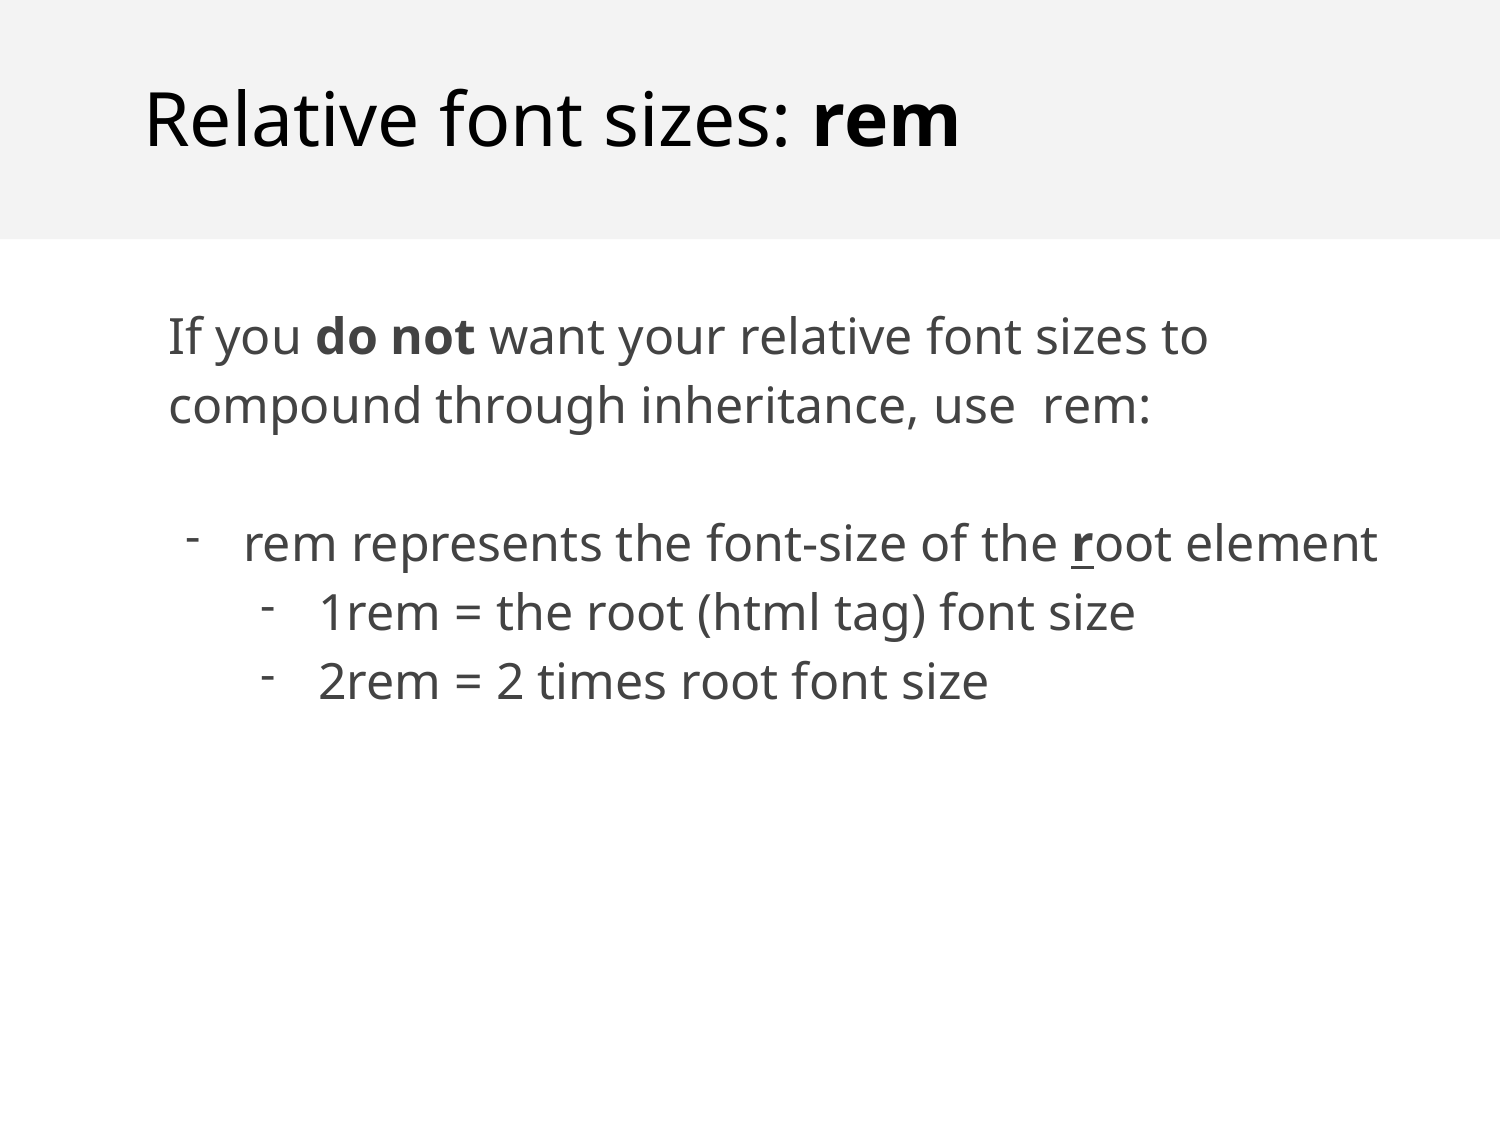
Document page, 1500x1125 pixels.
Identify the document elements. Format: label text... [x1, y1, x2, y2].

title Relative font sizes: rem [128, 56, 1372, 183]
list If you do not want your relative font sizes to compound through inheritance, use rem: rem represents the font-size of the root element 1rem = the root (html tag) font size 2rem = 2 times root font size [153, 280, 1431, 1027]
